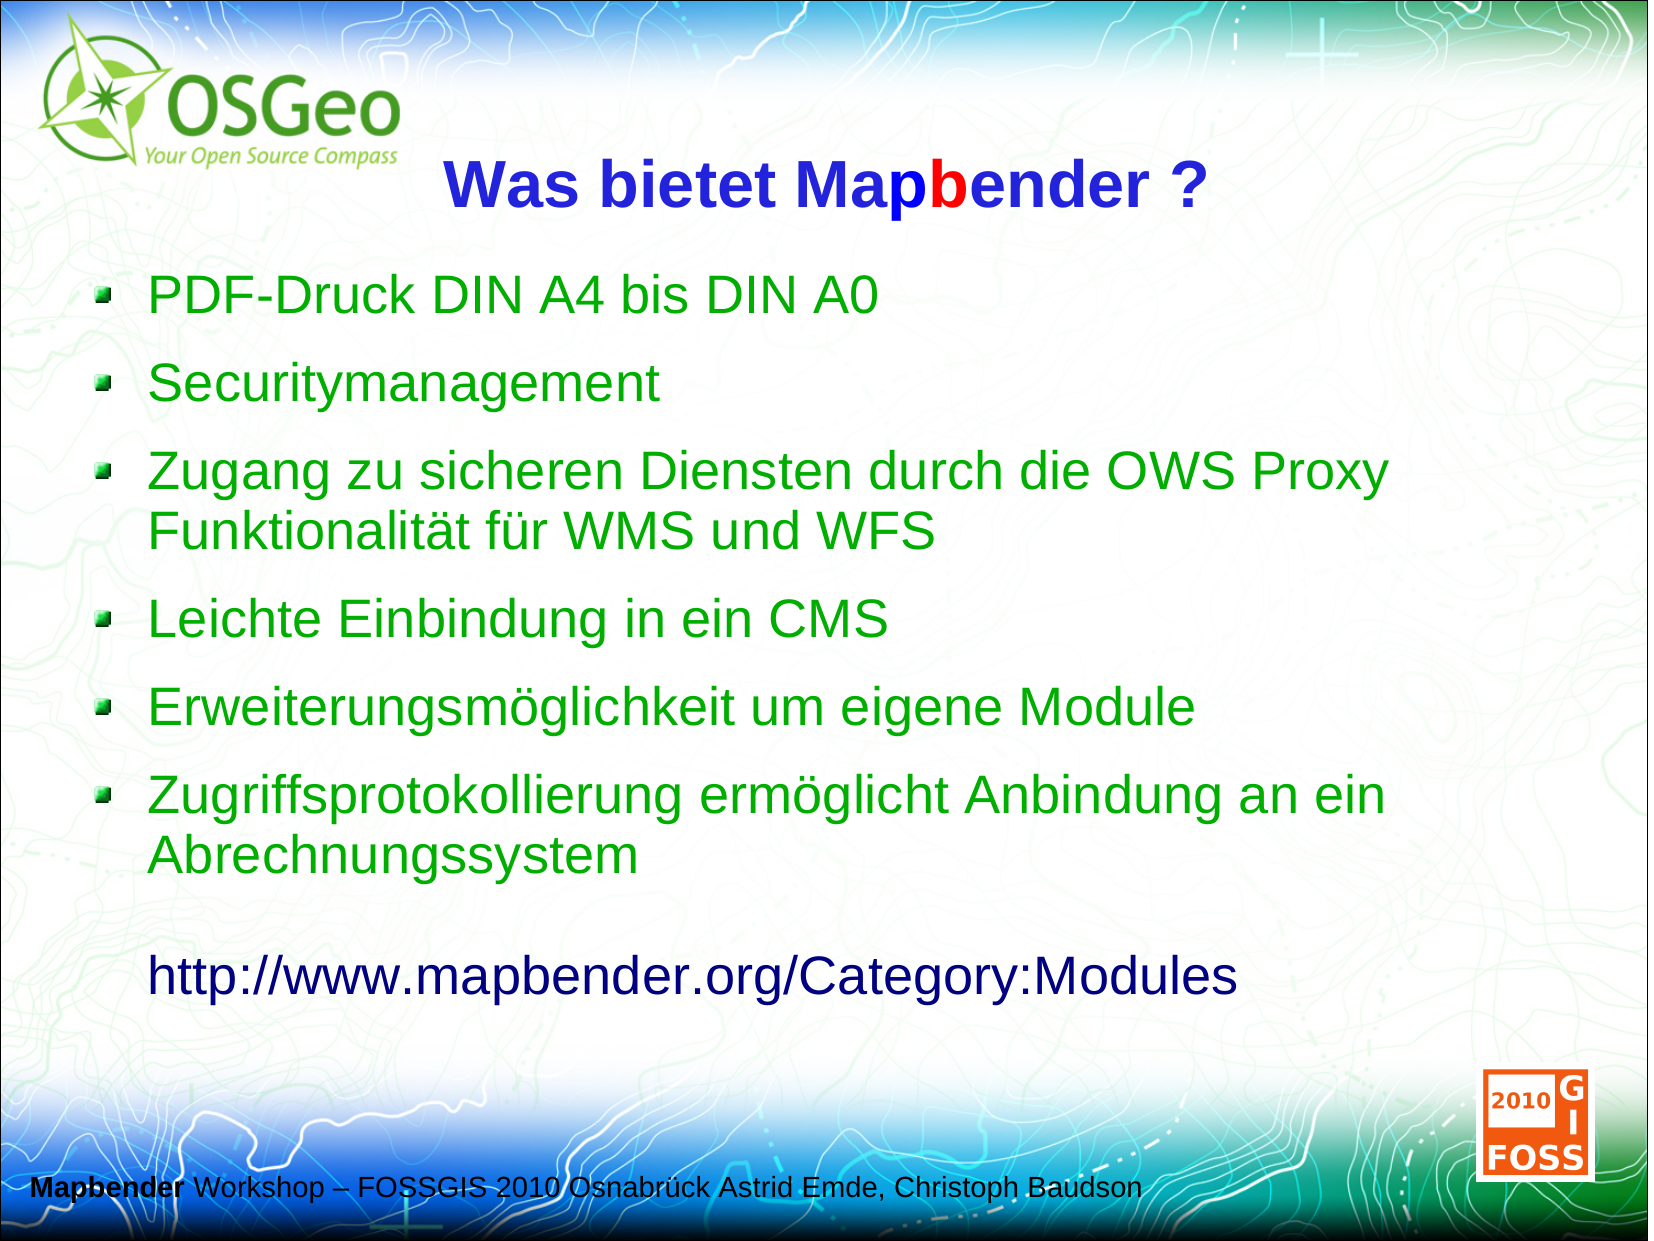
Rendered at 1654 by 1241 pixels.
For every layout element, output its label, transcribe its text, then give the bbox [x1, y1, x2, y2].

picture [1, 1, 1647, 1240]
list PDF-Druck DIN A4 bis DIN A0 Securitymanagement Zugang zu sicheren Diensten durch die OWS Proxy Funktionalität für WMS und WFS Leichte Einbindung in ein CMS Erweiterungsmöglichkeit um eigene Module Zugriffsprotokollierung ermöglicht Anbindung an ein Abrechnungssystem http://www.mapbender.org/Category:Modules [76, 264, 1565, 1084]
title Was bietet Mapbender ? [82, 96, 1571, 272]
